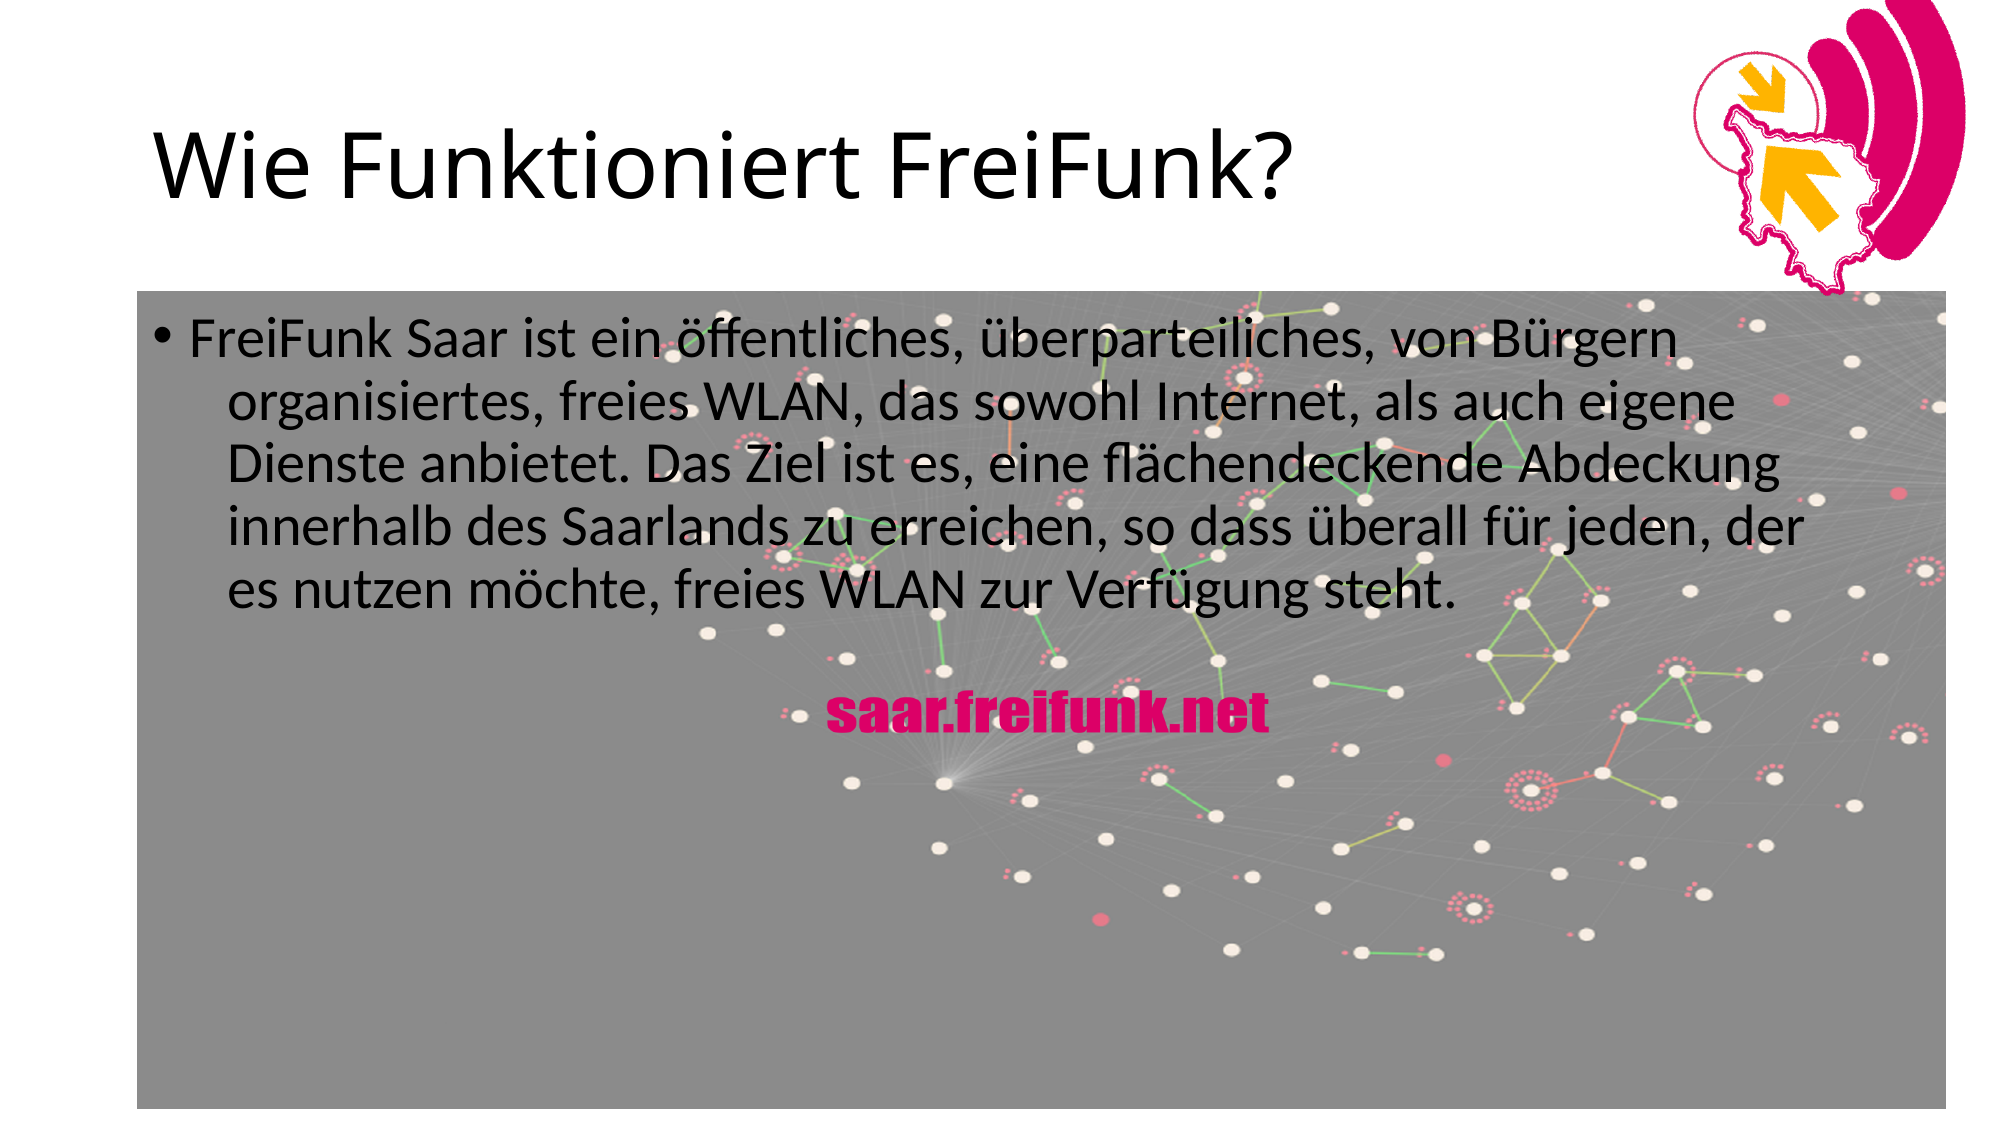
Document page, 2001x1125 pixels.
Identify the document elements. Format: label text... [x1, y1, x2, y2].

picture [137, 0, 2000, 1109]
title Wie Funktioniert FreiFunk? [137, 59, 1704, 278]
list FreiFunk Saar ist ein öffentliches, überparteiliches, von Bürgern organisiertes, freies WLAN, das sowohl Internet, als auch eigene Dienste anbietet. Das Ziel ist es, eine flächendeckende Abdeckung innerhalb des Saarlands zu erreichen, so dass überall für jeden, der es nutzen möchte, freies WLAN zur Verfügung steht. [137, 299, 1863, 1014]
